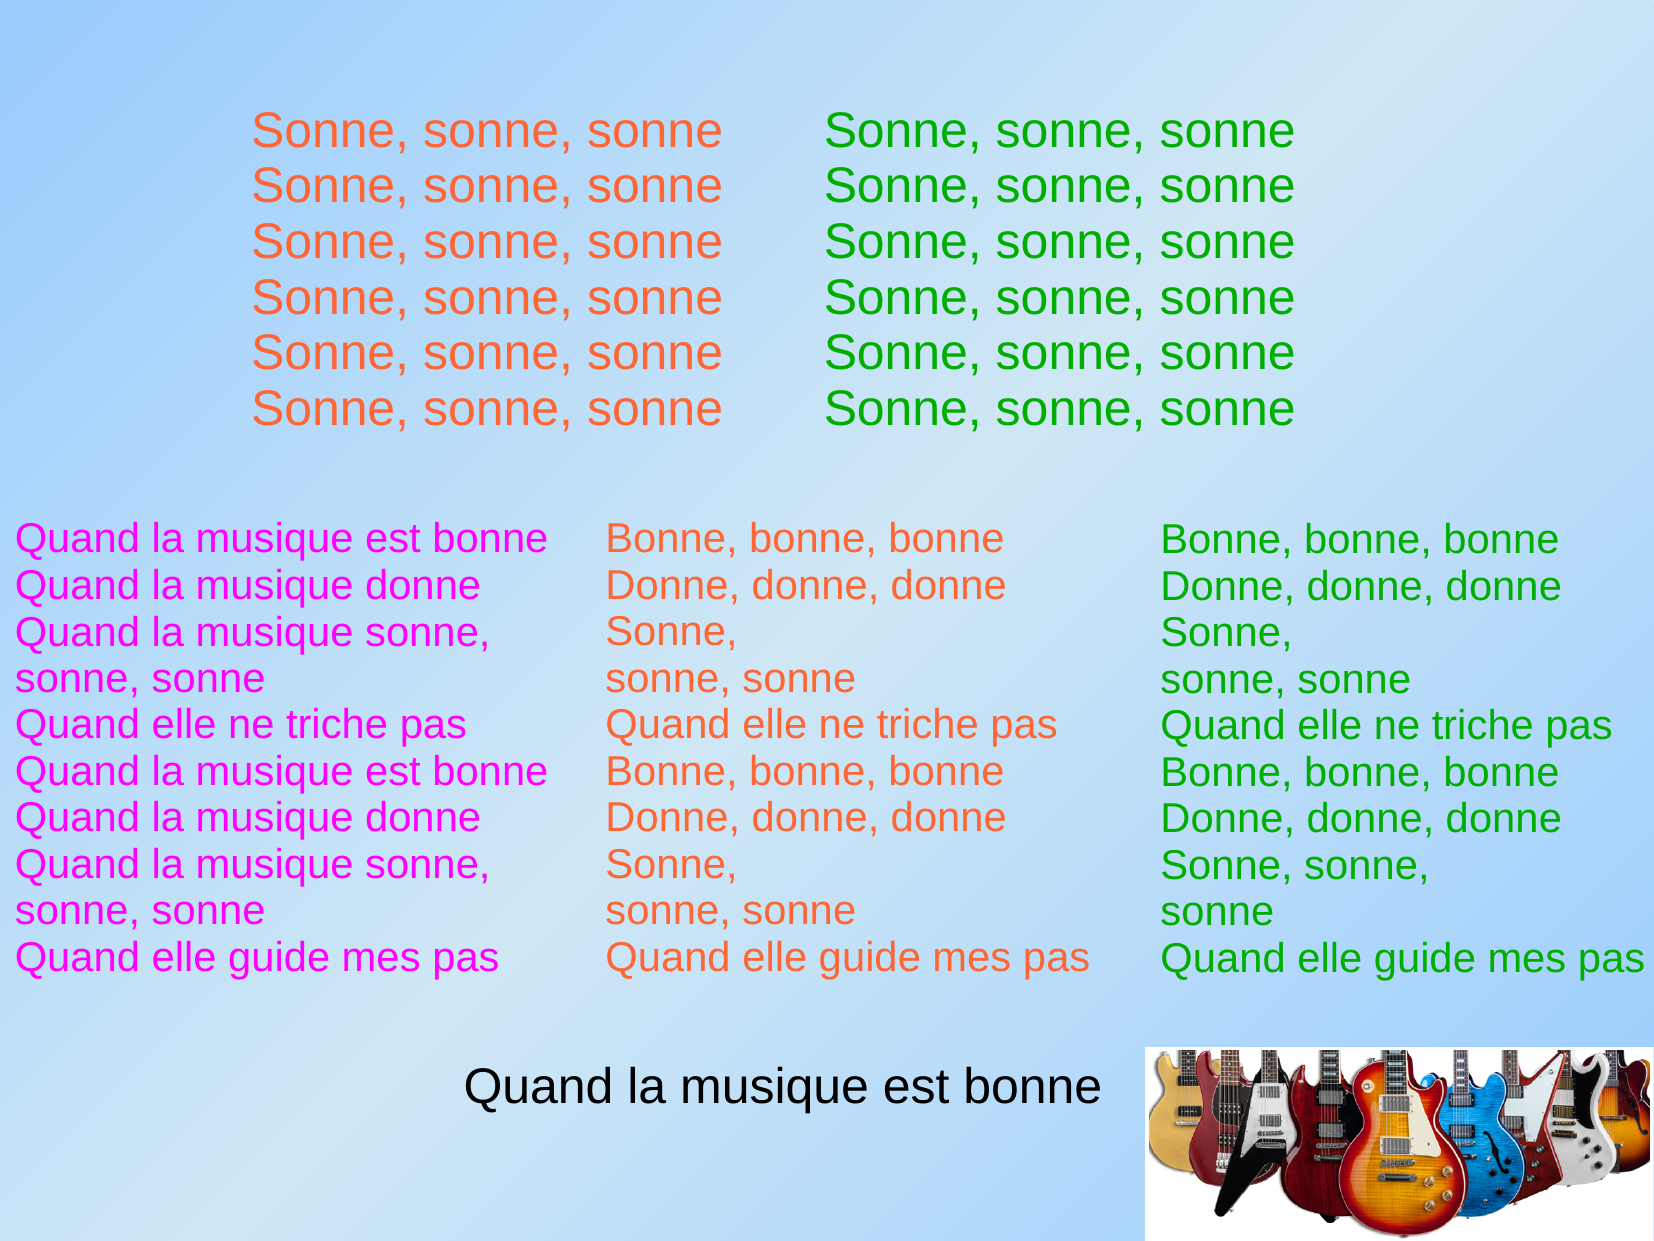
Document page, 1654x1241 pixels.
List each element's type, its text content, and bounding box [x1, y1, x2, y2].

text_box Sonne, sonne, sonne Sonne, sonne, sonne Sonne, sonne, sonne Sonne, sonne, sonne Sonne, sonne, sonne Sonne, sonne, sonne [236, 94, 809, 446]
text_box Bonne, bonne, bonne Donne, donne, donne Sonne, sonne, sonne Quand elle ne triche pas Bonne, bonne, bonne Donne, donne, donne Sonne, sonne, sonne Quand elle guide mes pas [590, 507, 1123, 991]
text_box Bonne, bonne, bonne Donne, donne, donne Sonne, sonne, sonne Quand elle ne triche pas Bonne, bonne, bonne Donne, donne, donne Sonne, sonne, sonne Quand elle guide mes pas [1145, 508, 1654, 992]
picture [1145, 1047, 1654, 1241]
text_box Quand la musique est bonne Quand la musique donne Quand la musique sonne, sonne, sonne Quand elle ne triche pas Quand la musique est bonne Quand la musique donne Quand la musique sonne, sonne, sonne Quand elle guide mes pas [0, 507, 590, 991]
text_box Quand la musique est bonne [448, 1051, 1145, 1122]
text_box Sonne, sonne, sonne Sonne, sonne, sonne Sonne, sonne, sonne Sonne, sonne, sonne Sonne, sonne, sonne Sonne, sonne, sonne [809, 94, 1400, 446]
